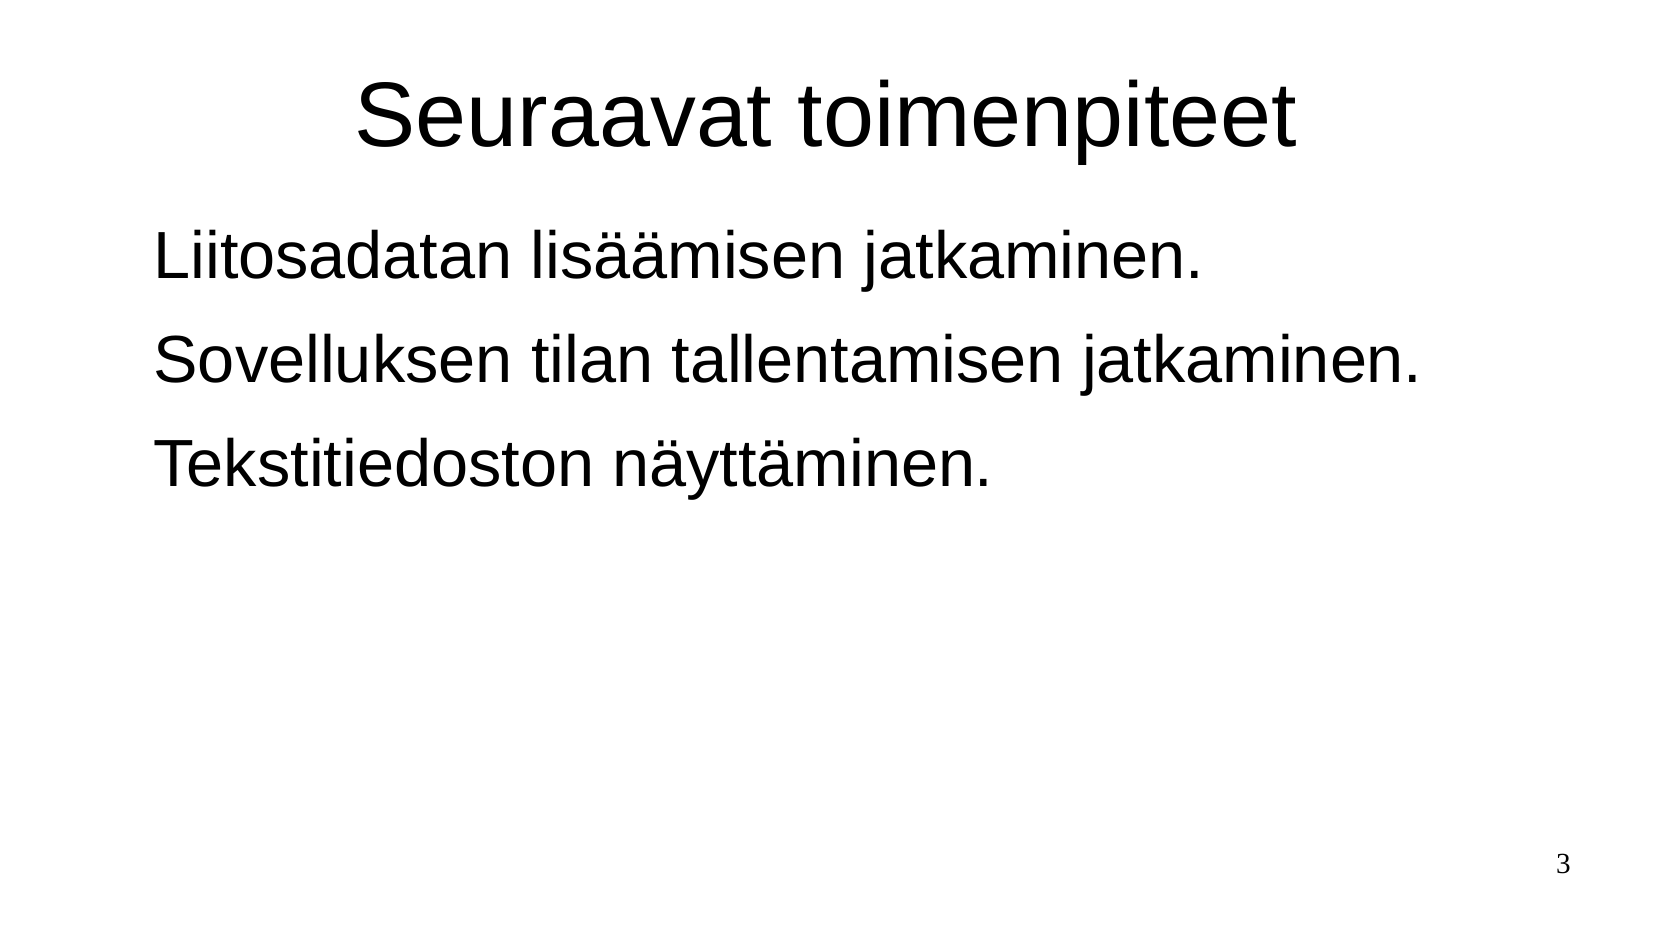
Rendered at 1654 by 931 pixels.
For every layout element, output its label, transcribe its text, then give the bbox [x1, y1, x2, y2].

title Seuraavat toimenpiteet [82, 37, 1571, 193]
list Liitosadatan lisäämisen jatkaminen. Sovelluksen tilan tallentamisen jatkaminen. Tekstitiedoston näyttäminen. [82, 217, 1571, 758]
